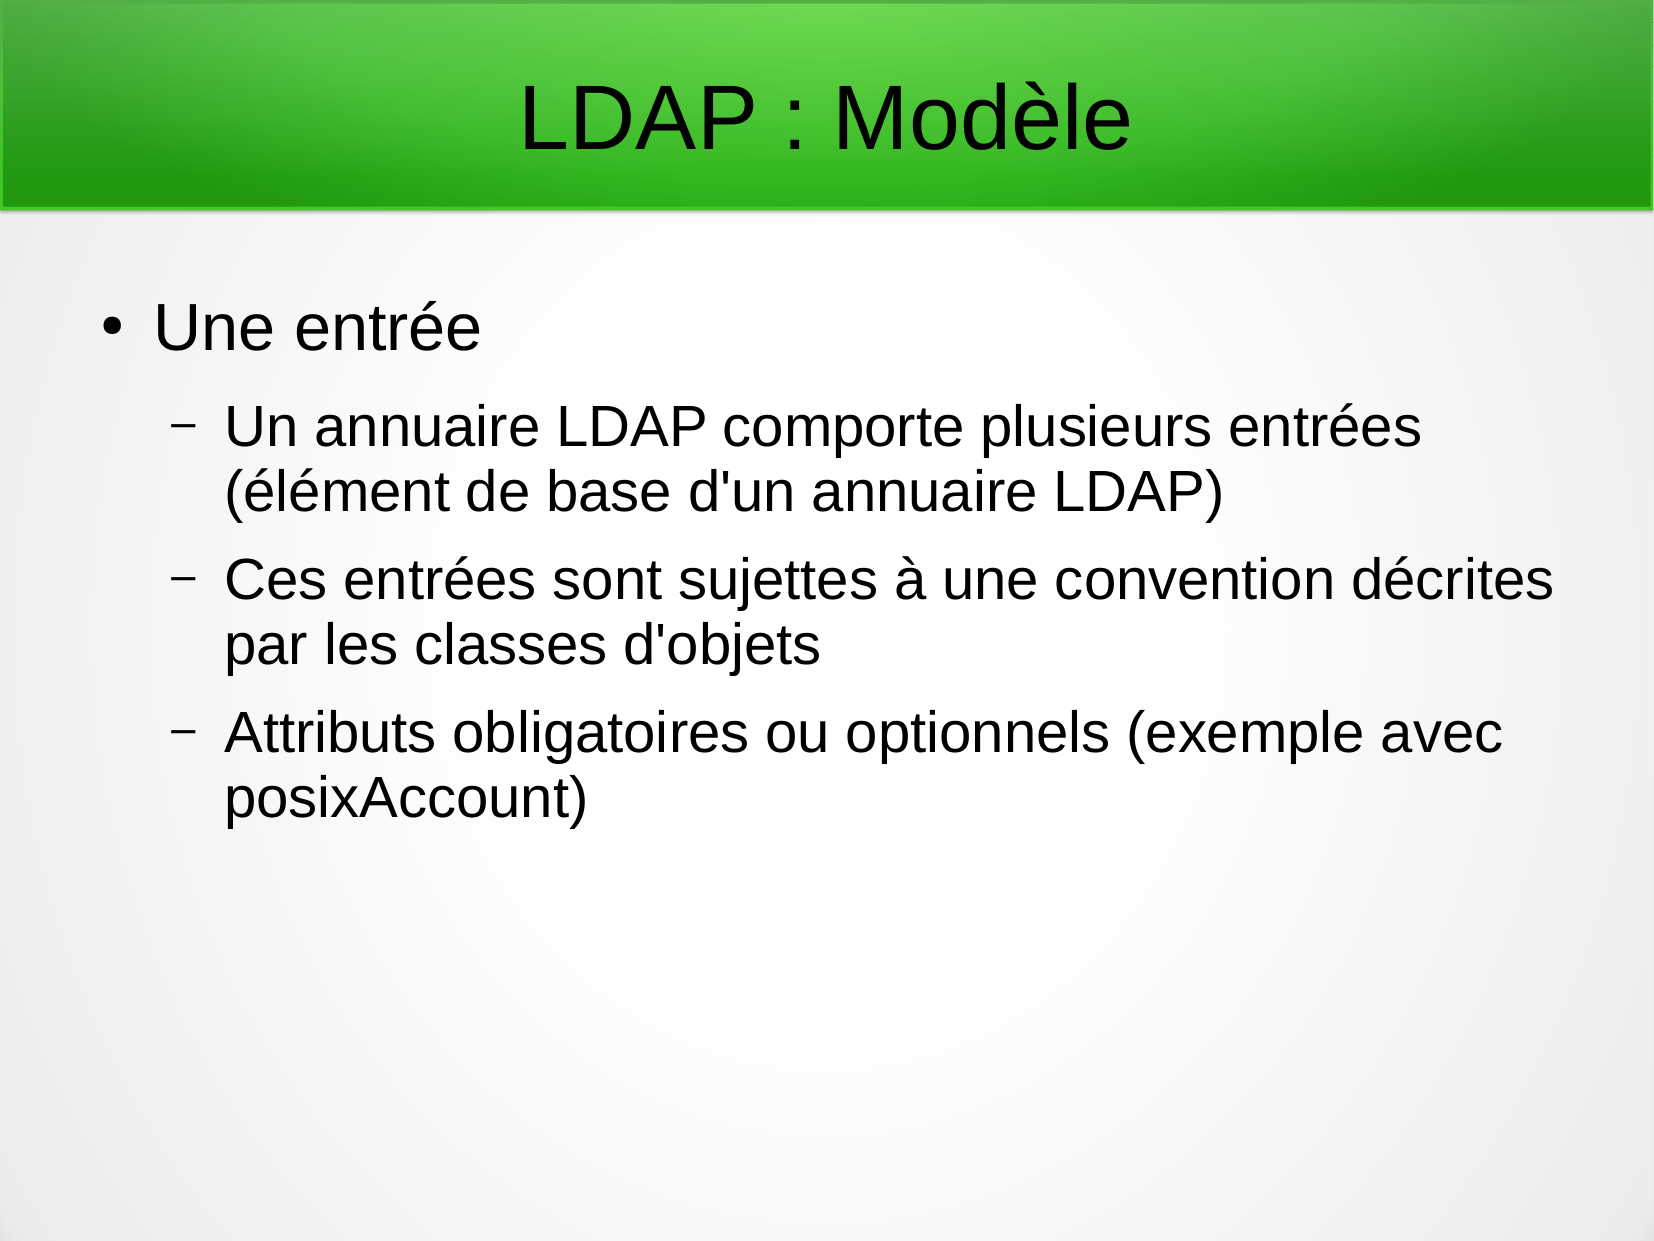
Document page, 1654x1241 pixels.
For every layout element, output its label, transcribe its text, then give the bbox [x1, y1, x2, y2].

title LDAP : Modèle [82, 47, 1571, 189]
list Une entrée Un annuaire LDAP comporte plusieurs entrées (élément de base d'un annuaire LDAP) Ces entrées sont sujettes à une convention décrites par les classes d'objets Attributs obligatoires ou optionnels (exemple avec posixAccount) [82, 290, 1571, 1010]
